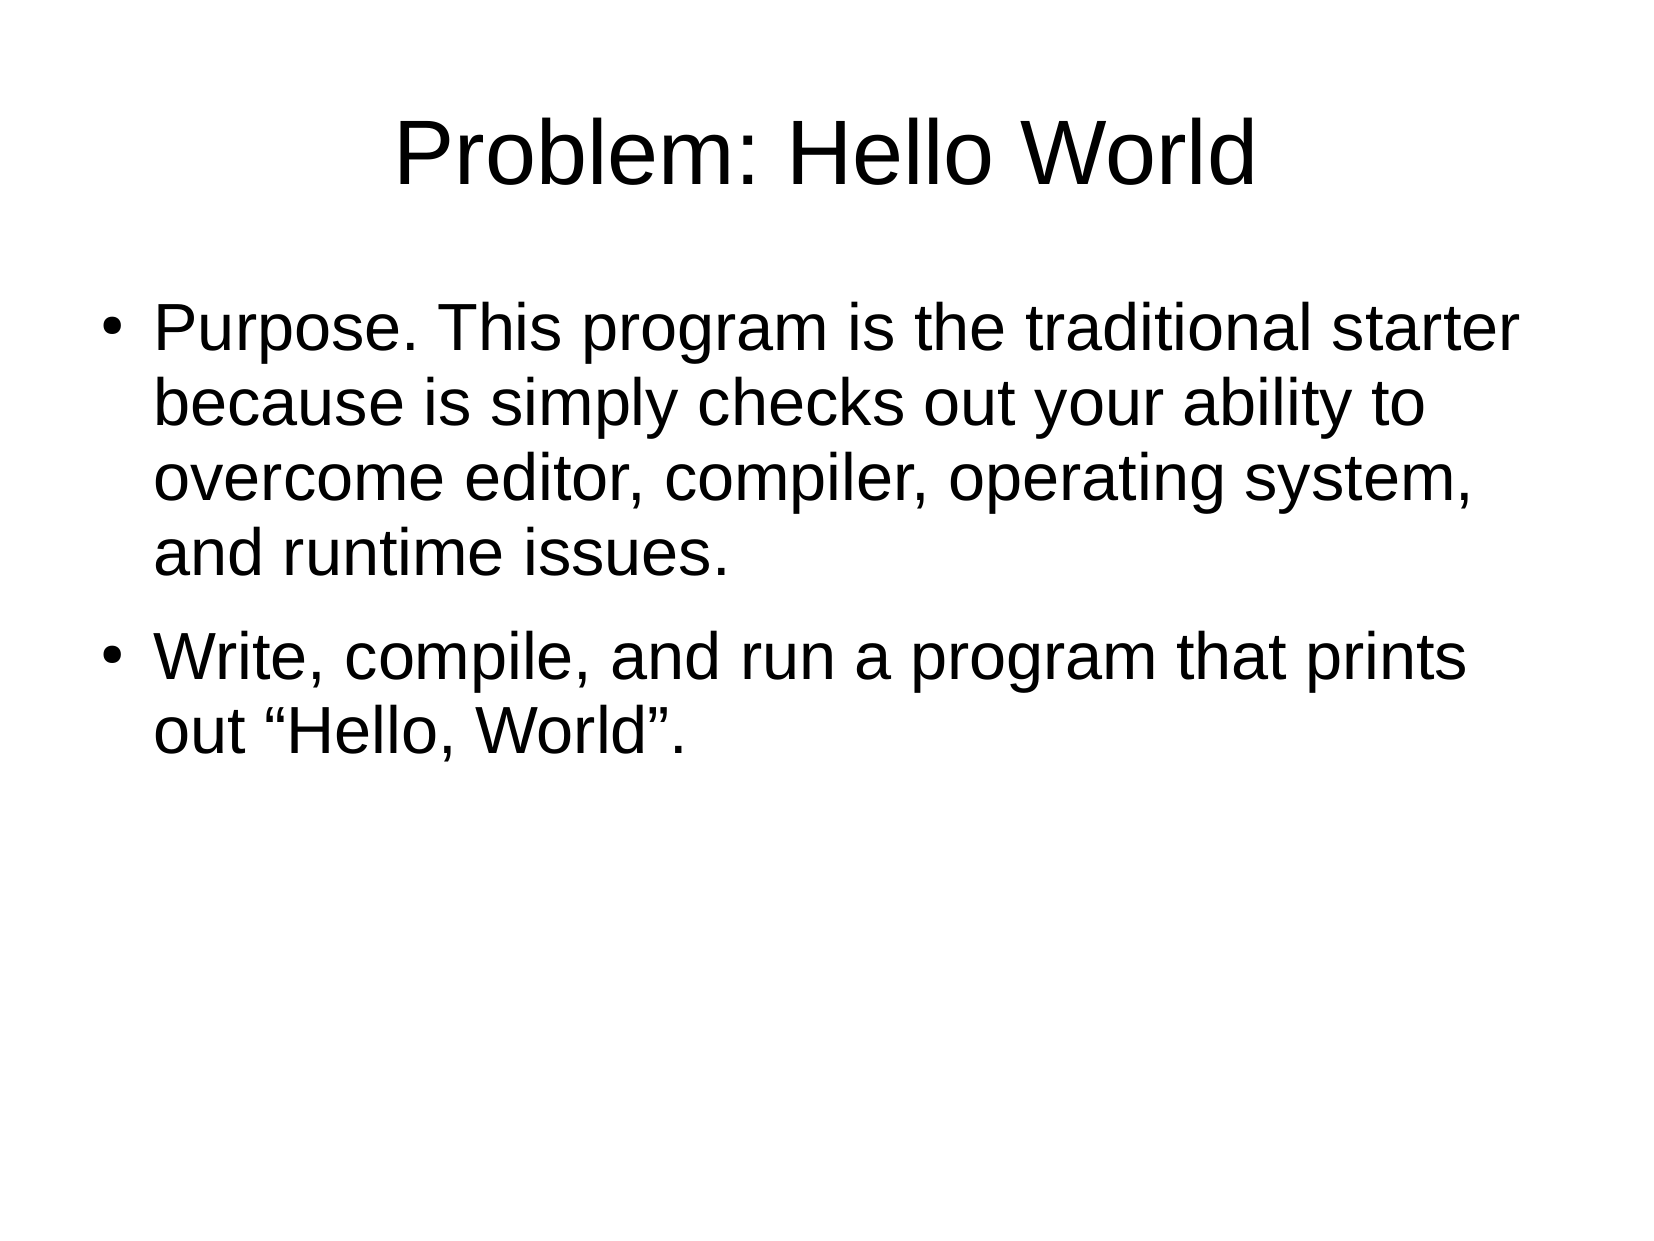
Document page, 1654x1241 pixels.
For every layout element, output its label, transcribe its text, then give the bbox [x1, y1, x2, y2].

title Problem: Hello World [82, 49, 1571, 257]
list Purpose. This program is the traditional starter because is simply checks out your ability to overcome editor, compiler, operating system, and runtime issues. Write, compile, and run a program that prints out “Hello, World”. [82, 290, 1571, 1010]
